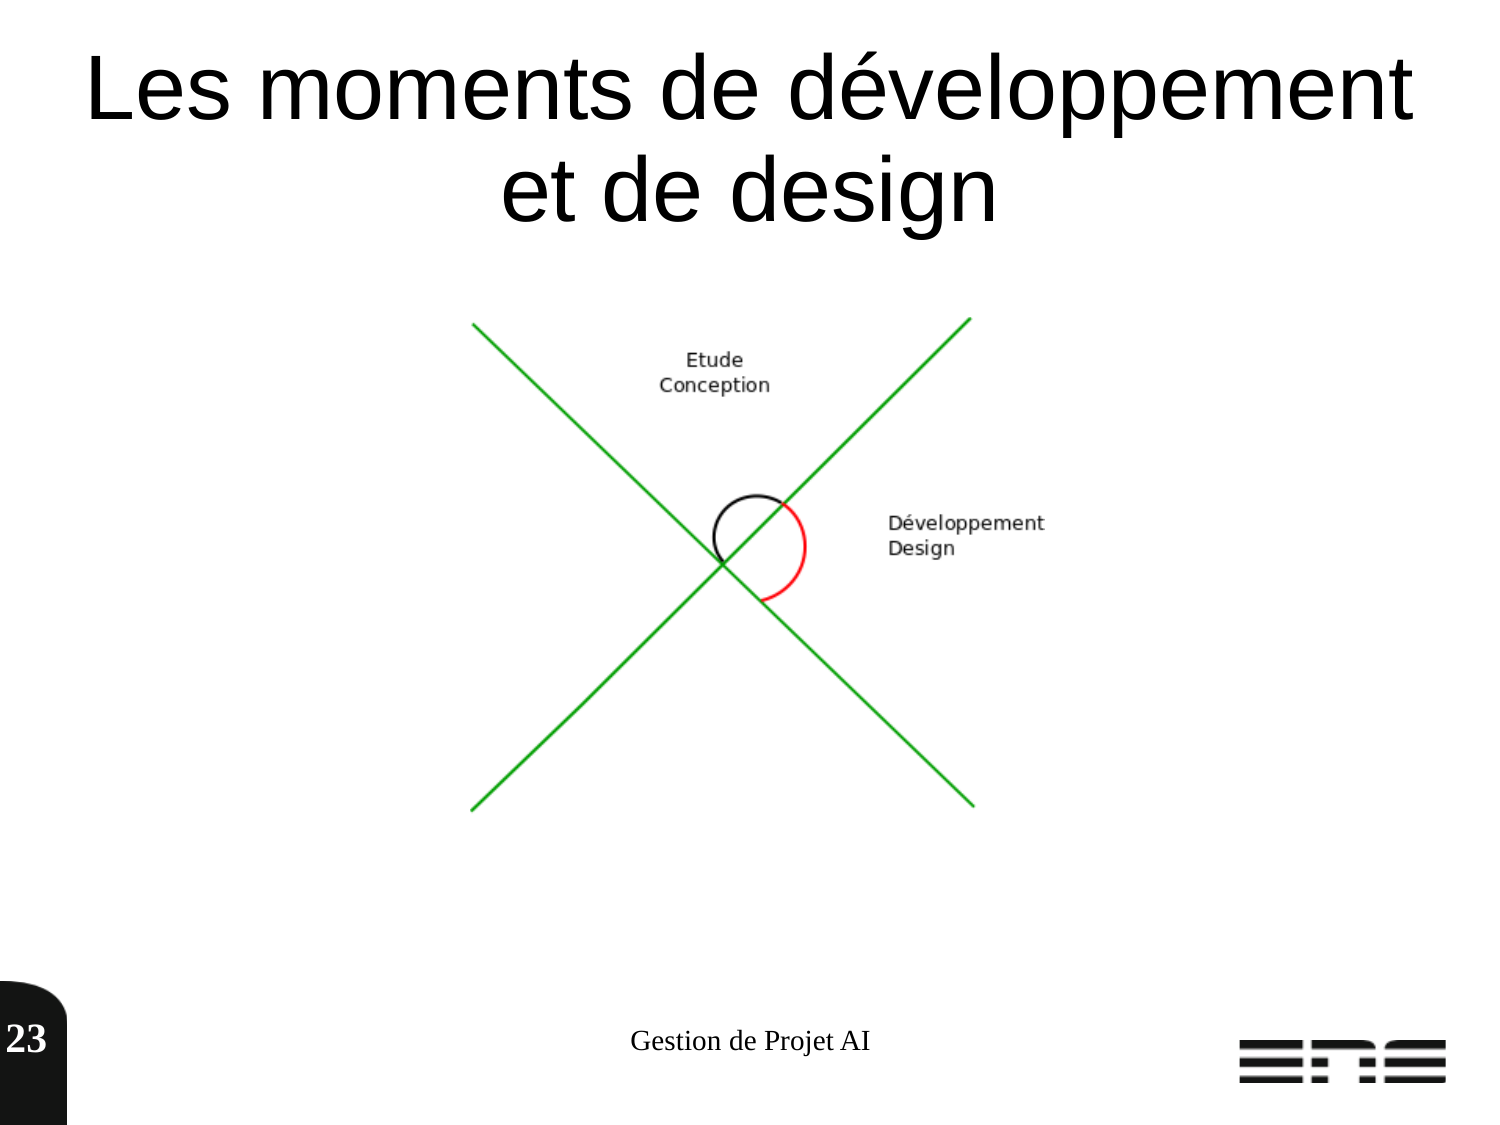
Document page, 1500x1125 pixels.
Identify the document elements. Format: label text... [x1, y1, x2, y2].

picture [470, 317, 1045, 814]
title Les moments de développement et de design [75, 36, 1425, 242]
